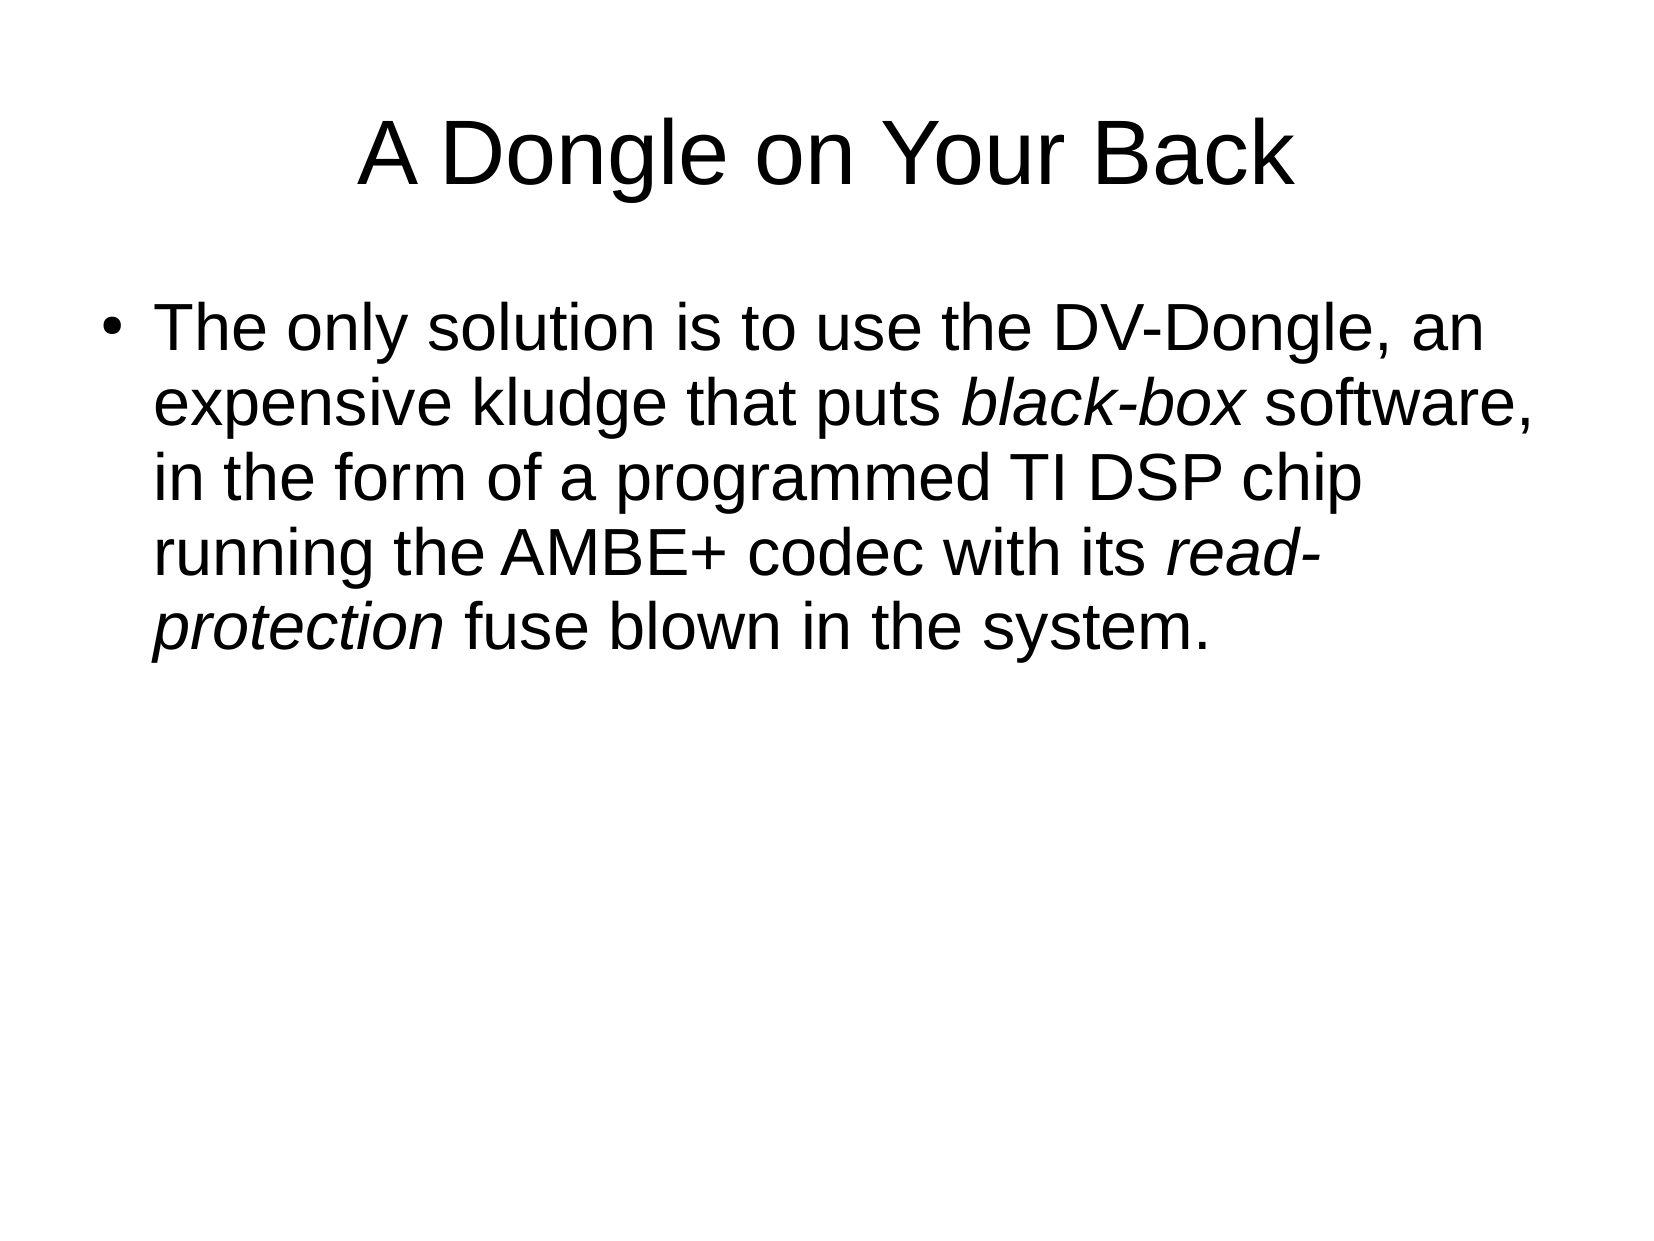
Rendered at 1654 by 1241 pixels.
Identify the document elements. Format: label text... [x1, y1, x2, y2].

title A Dongle on Your Back [82, 56, 1571, 250]
list The only solution is to use the DV-Dongle, an expensive kludge that puts black-box software, in the form of a programmed TI DSP chip running the AMBE+ codec with its read-protection fuse blown in the system. [82, 290, 1571, 1109]
